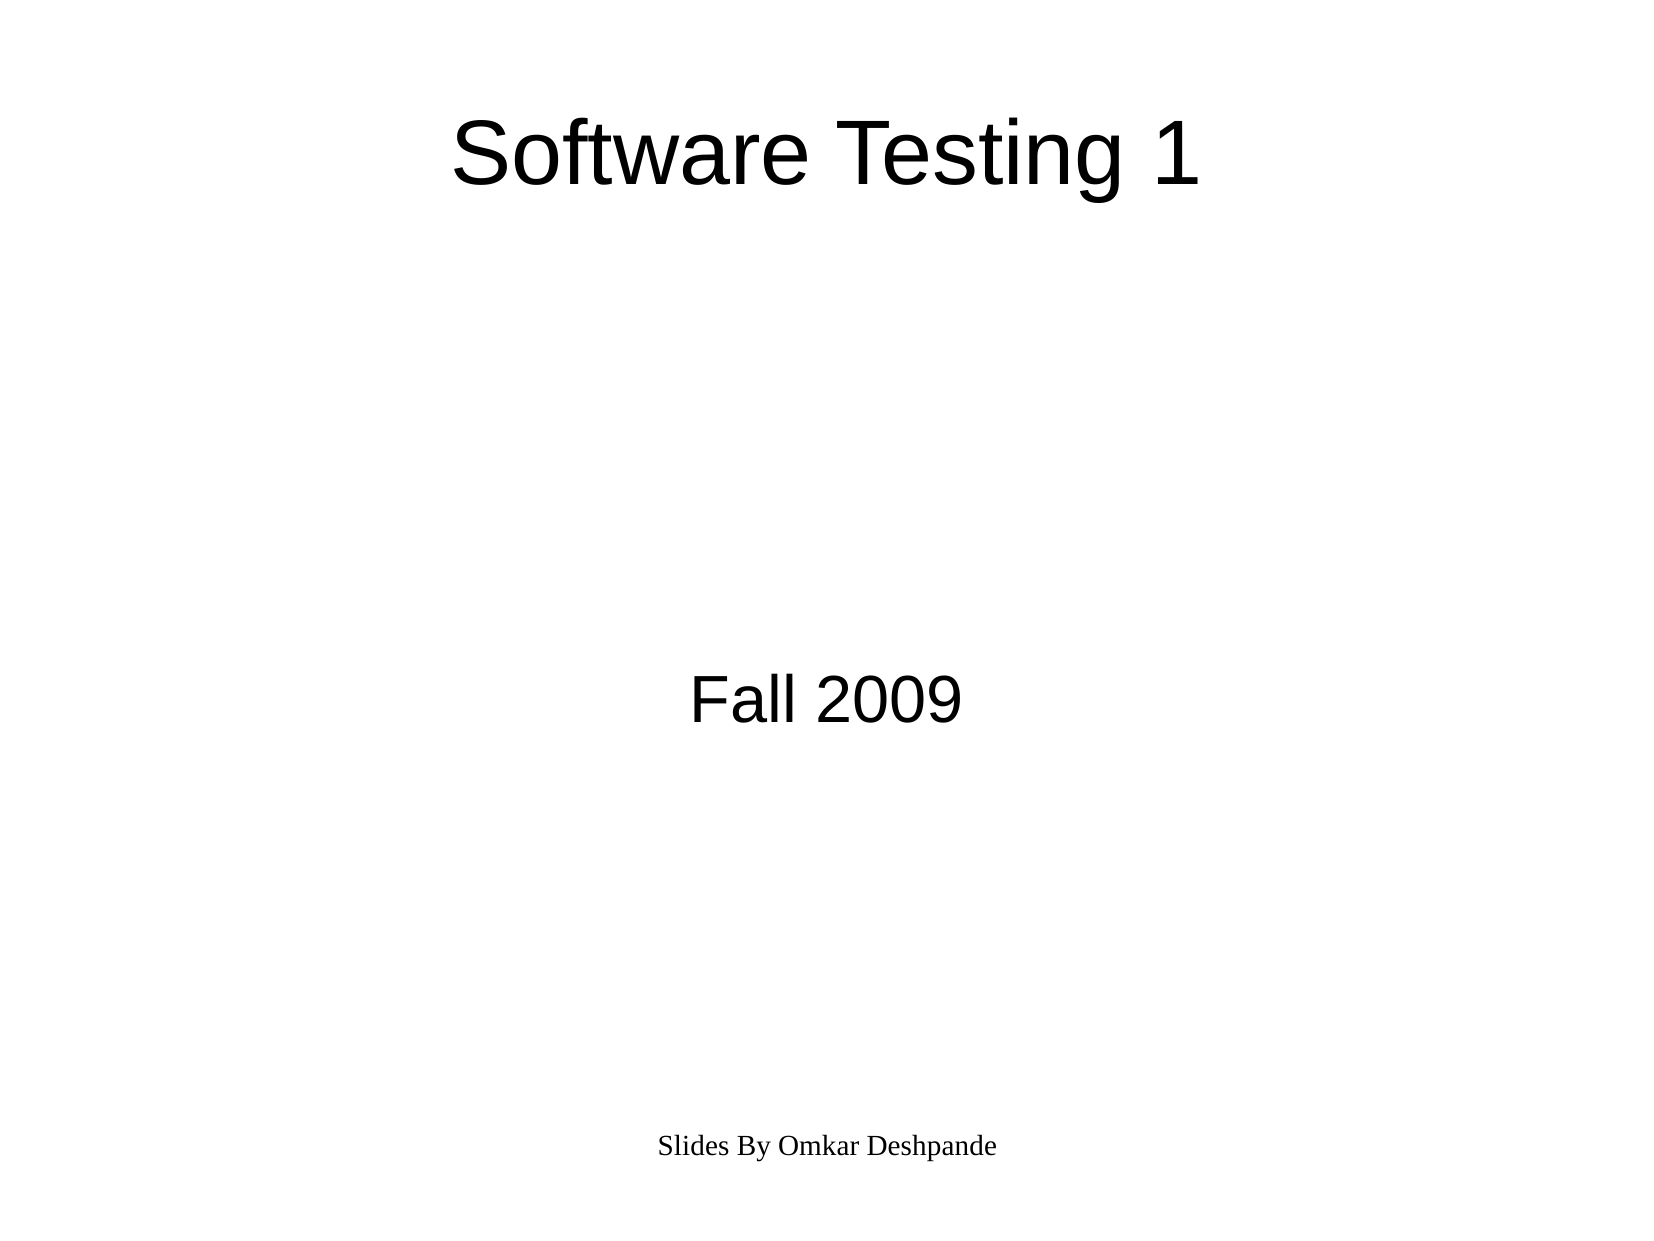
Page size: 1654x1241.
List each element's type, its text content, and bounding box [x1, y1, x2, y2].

subtitle Fall 2009 [82, 297, 1571, 1102]
title Software Testing 1 [82, 56, 1571, 250]
